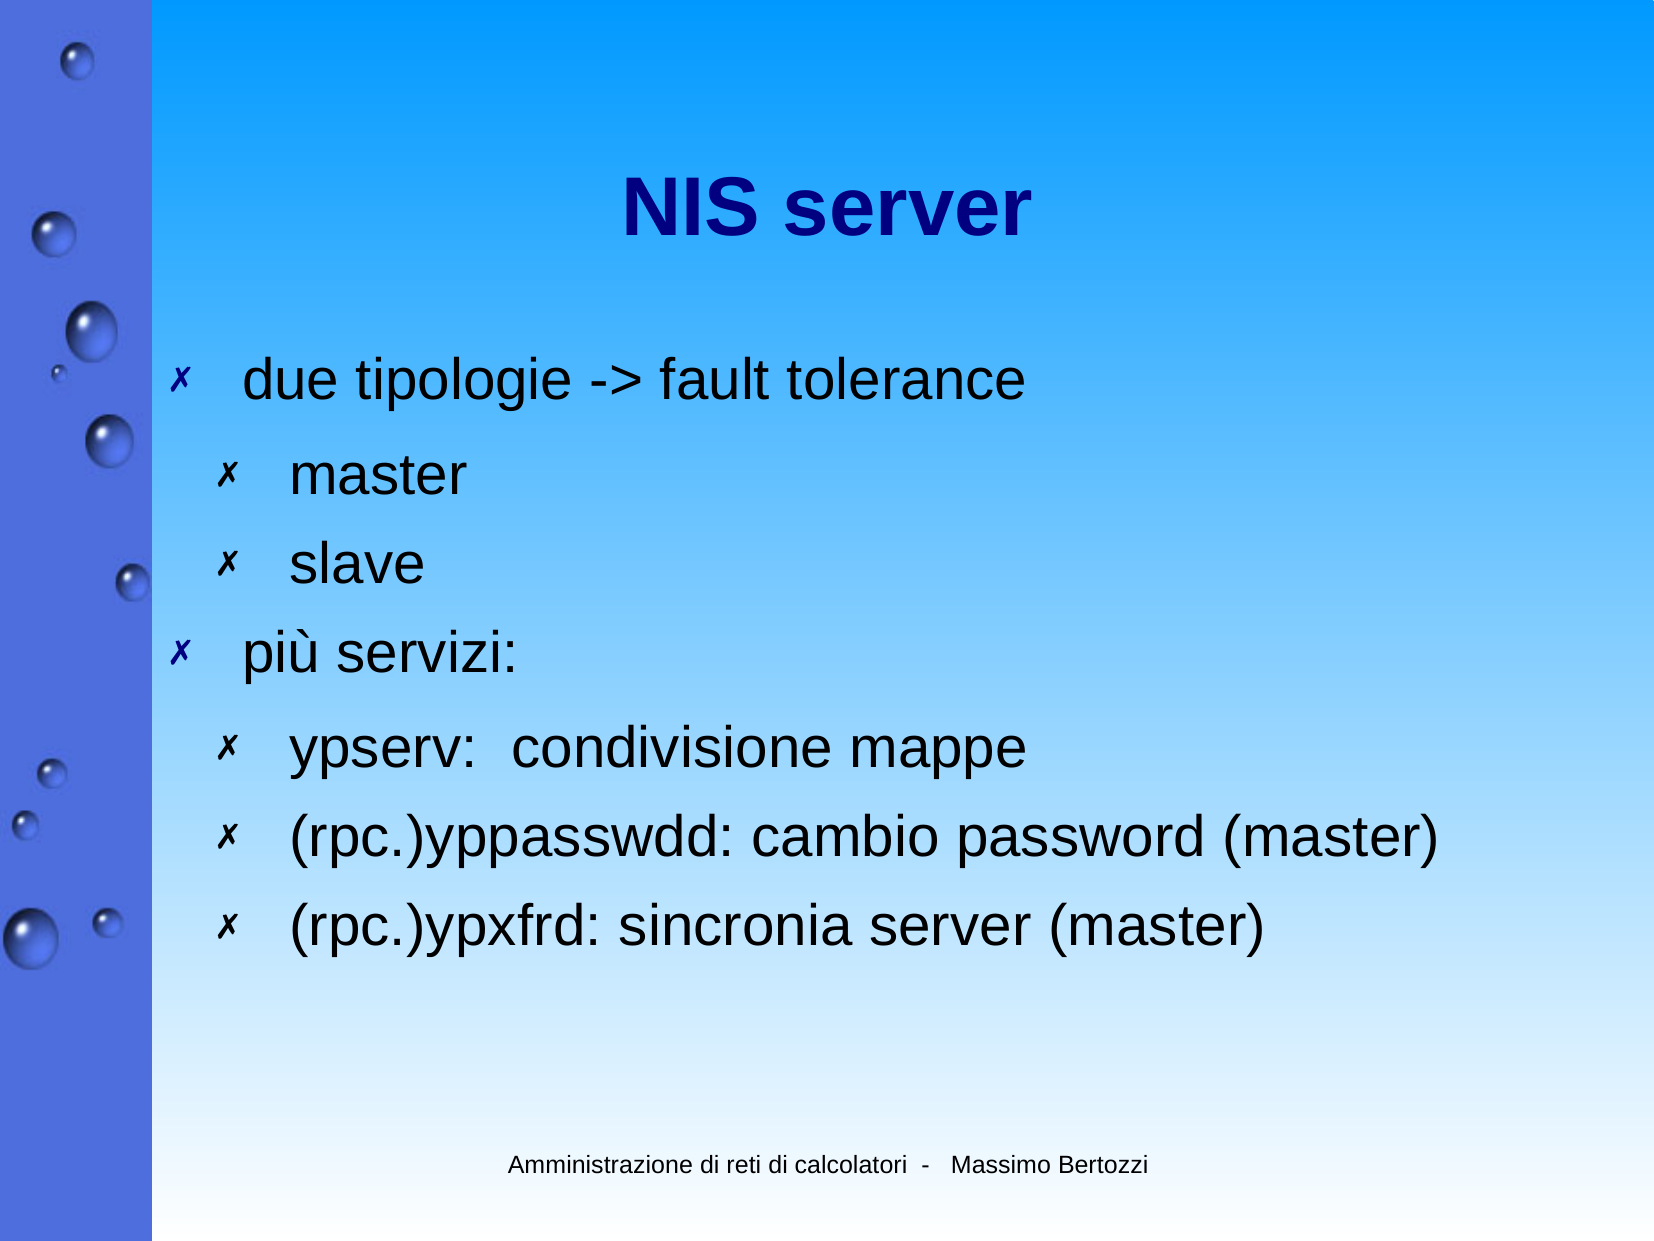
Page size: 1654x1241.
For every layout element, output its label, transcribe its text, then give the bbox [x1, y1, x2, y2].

list due tipologie -> fault tolerance master slave più servizi: ypserv: condivisione mappe (rpc.)yppasswdd: cambio password (master) (rpc.)ypxfrd: sincronia server (master) [159, 346, 1572, 1128]
picture [0, 0, 152, 1241]
title NIS server [121, 102, 1534, 311]
